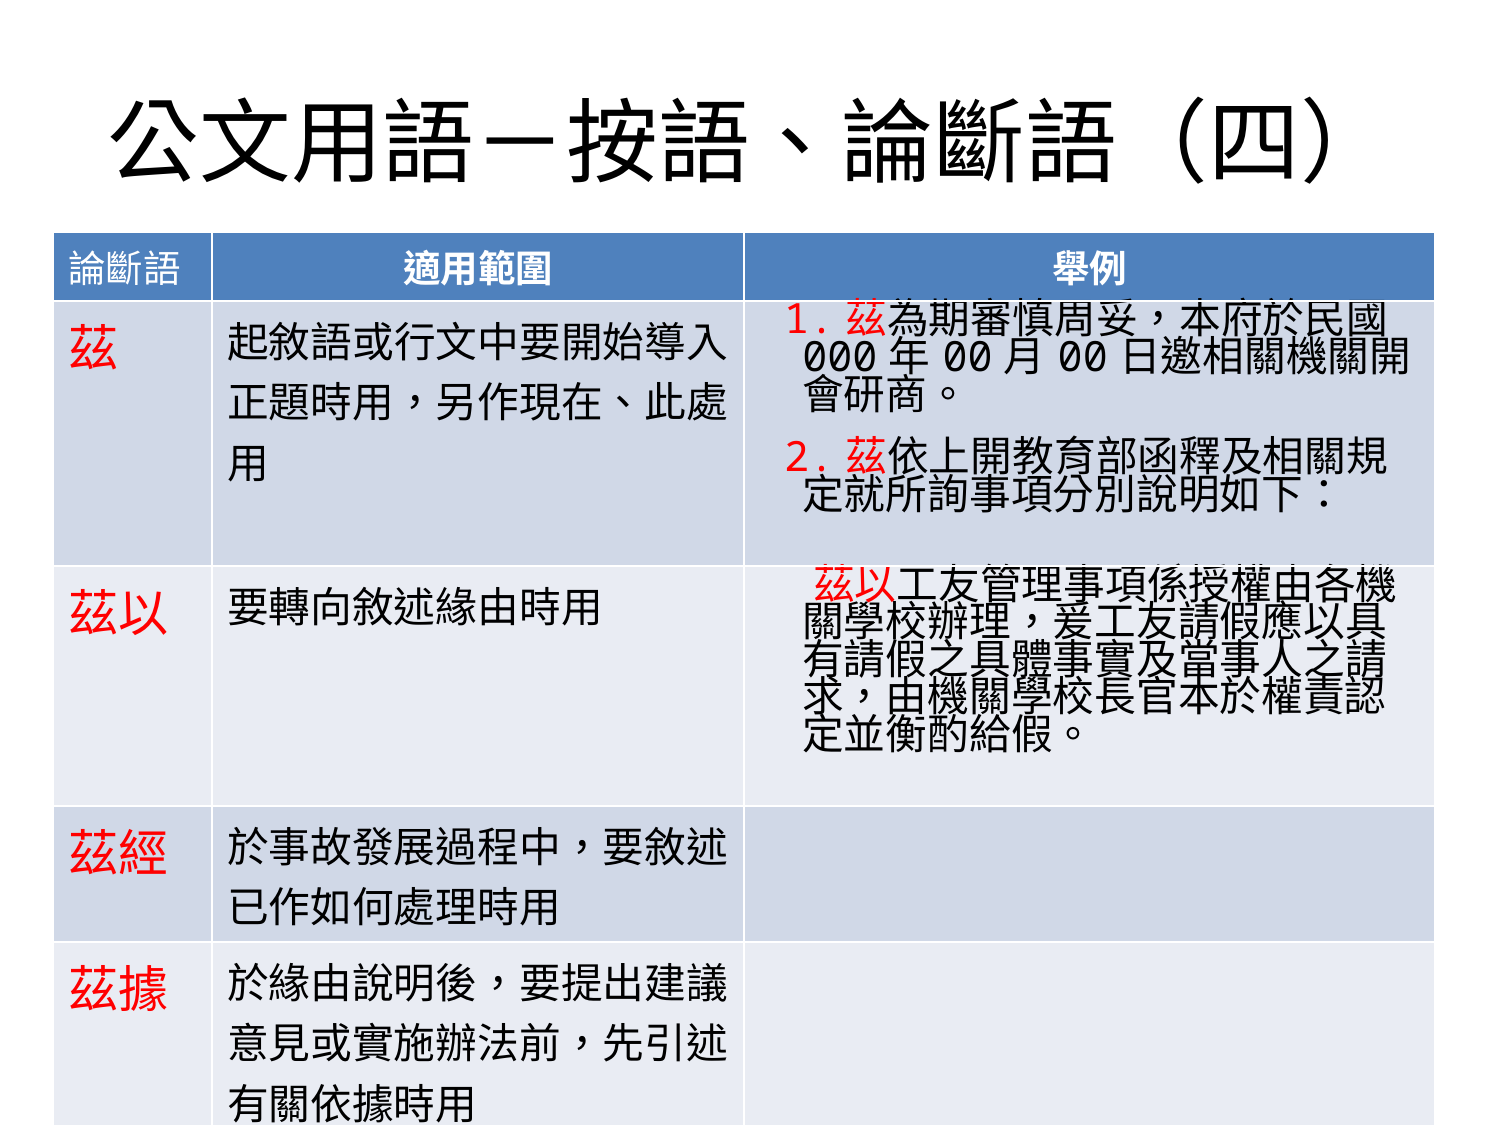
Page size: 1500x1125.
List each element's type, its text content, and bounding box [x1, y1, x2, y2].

table_cell 茲據 [54, 943, 211, 1125]
table_cell 起敘語或行文中要開始導入正題時用，另作現在、此處用 [213, 302, 743, 565]
table_cell 茲經 [54, 807, 211, 941]
table_cell 茲 [54, 302, 211, 565]
table_cell 於緣由說明後，要提出建議意見或實施辦法前，先引述有關依據時用 [213, 943, 743, 1125]
table_cell 1.茲為期審慎周妥，本府於民國000年00月00日邀相關機關開會研商。 2.茲依上開教育部函釋及相關規定就所詢事項分別說明如下： [745, 302, 1434, 565]
table_header 舉例 [745, 233, 1434, 300]
table_cell 於事故發展過程中，要敘述已作如何處理時用 [213, 807, 743, 941]
table_cell [745, 807, 1434, 941]
table_cell 茲以工友管理事項係授權由各機關學校辦理，爰工友請假應以具有請假之具體事實及當事人之請求，由機關學校長官本於權責認定並衡酌給假。 [745, 567, 1434, 805]
table_cell [745, 943, 1434, 1125]
title 公文用語－按語、論斷語（四） [75, 45, 1425, 231]
table_header 適用範圍 [213, 233, 743, 300]
table_header 論斷語 [54, 233, 211, 300]
table_cell 要轉向敘述緣由時用 [213, 567, 743, 805]
table_cell 茲以 [54, 567, 211, 805]
